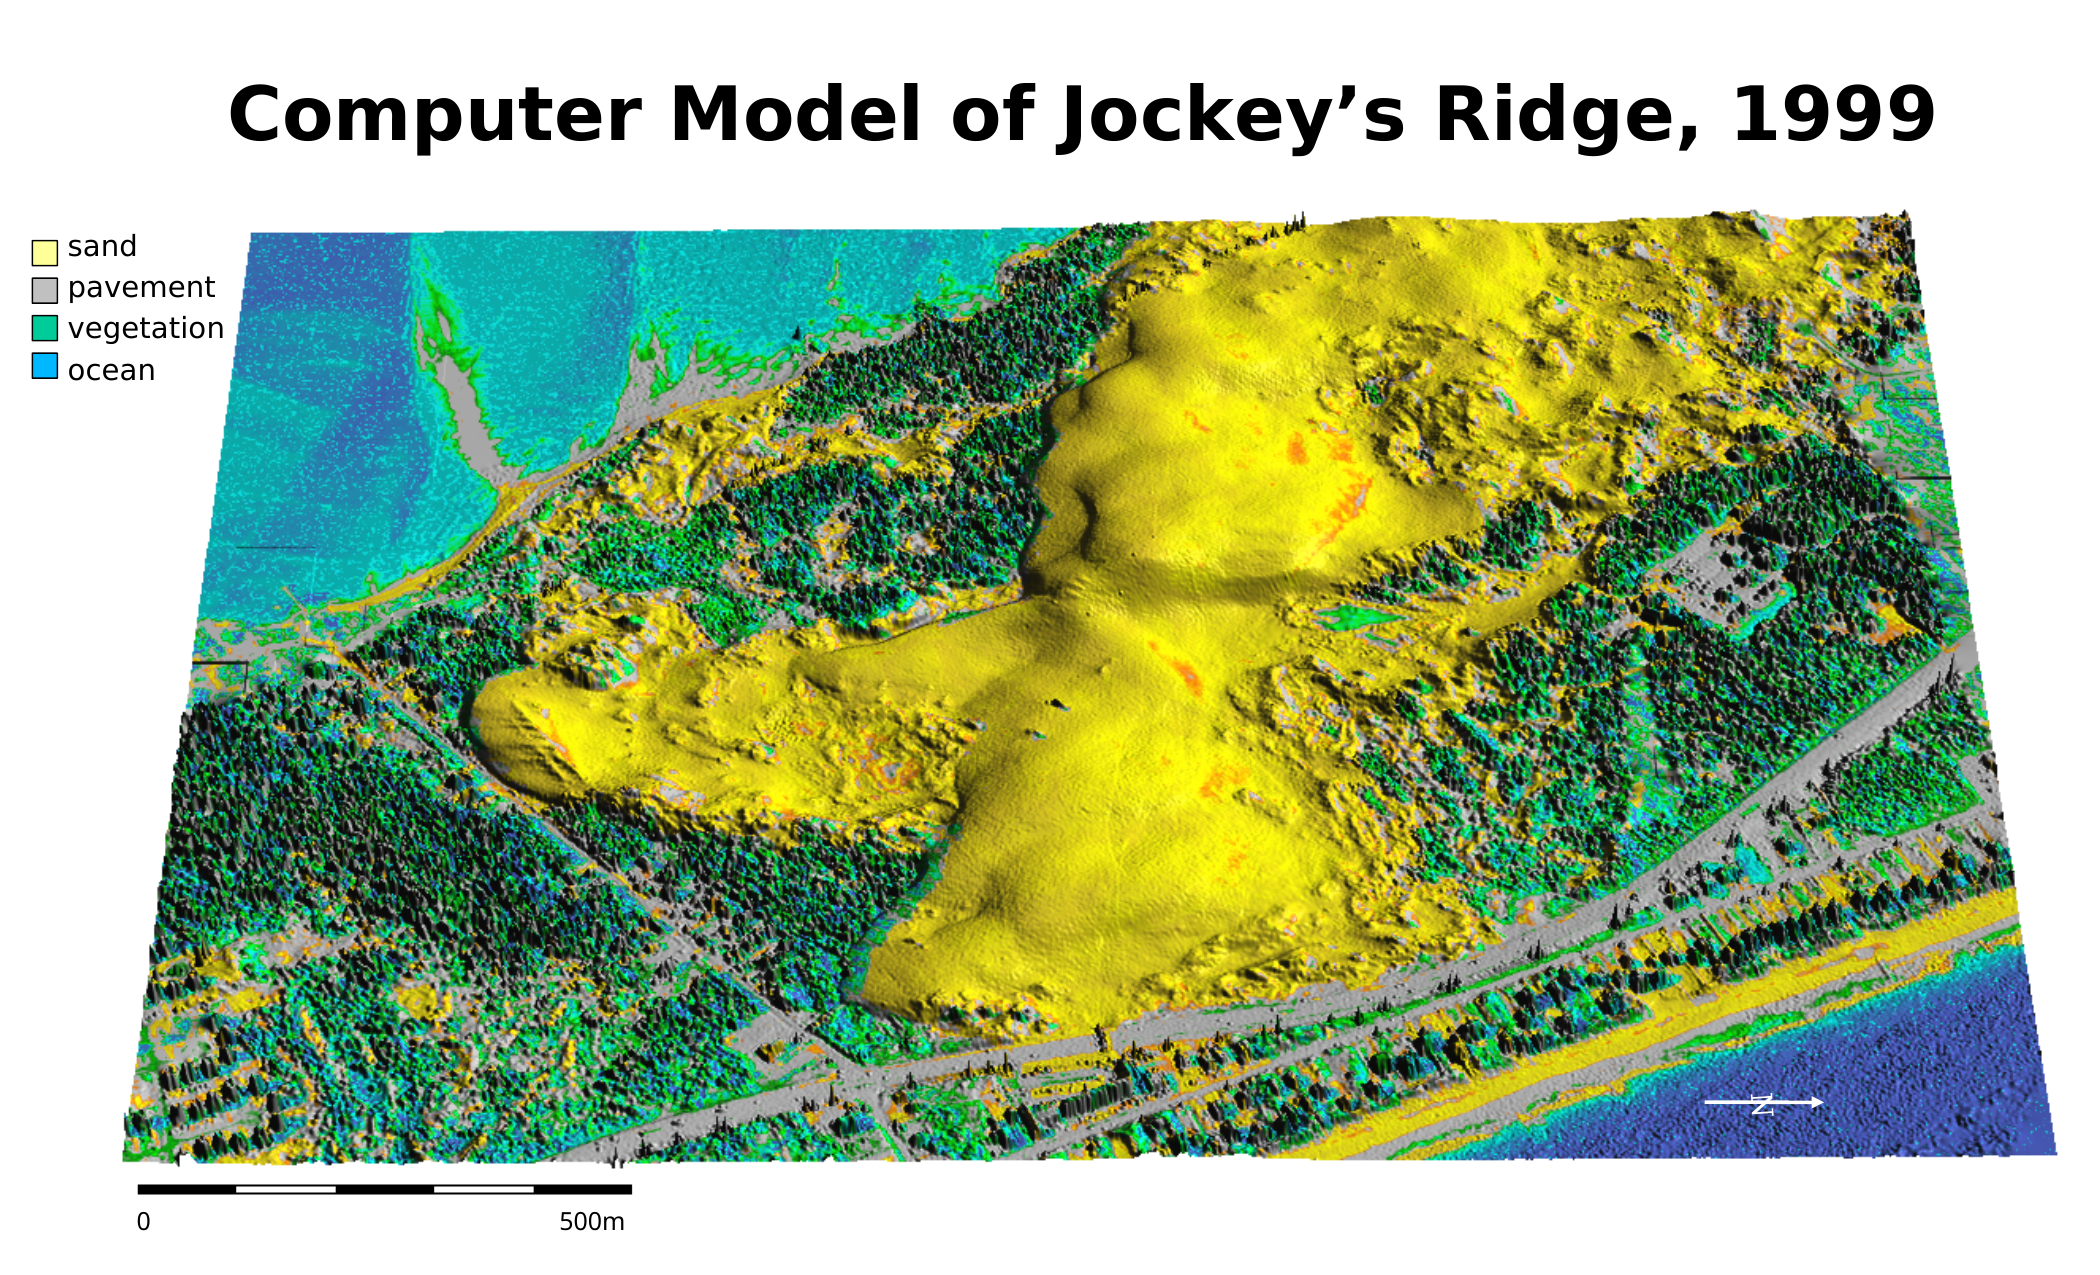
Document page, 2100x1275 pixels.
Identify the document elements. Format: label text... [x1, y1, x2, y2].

text_box sand pavement vegetation ocean [67, 228, 235, 387]
text_box [32, 278, 58, 304]
text_box [32, 353, 58, 379]
text_box Computer Model of Jockey’s Ridge, 1999 [227, 69, 1983, 165]
text_box 0 500m [136, 1206, 710, 1244]
text_box [32, 240, 58, 266]
text_box N [1741, 1091, 1779, 1110]
picture [107, 192, 2064, 1205]
